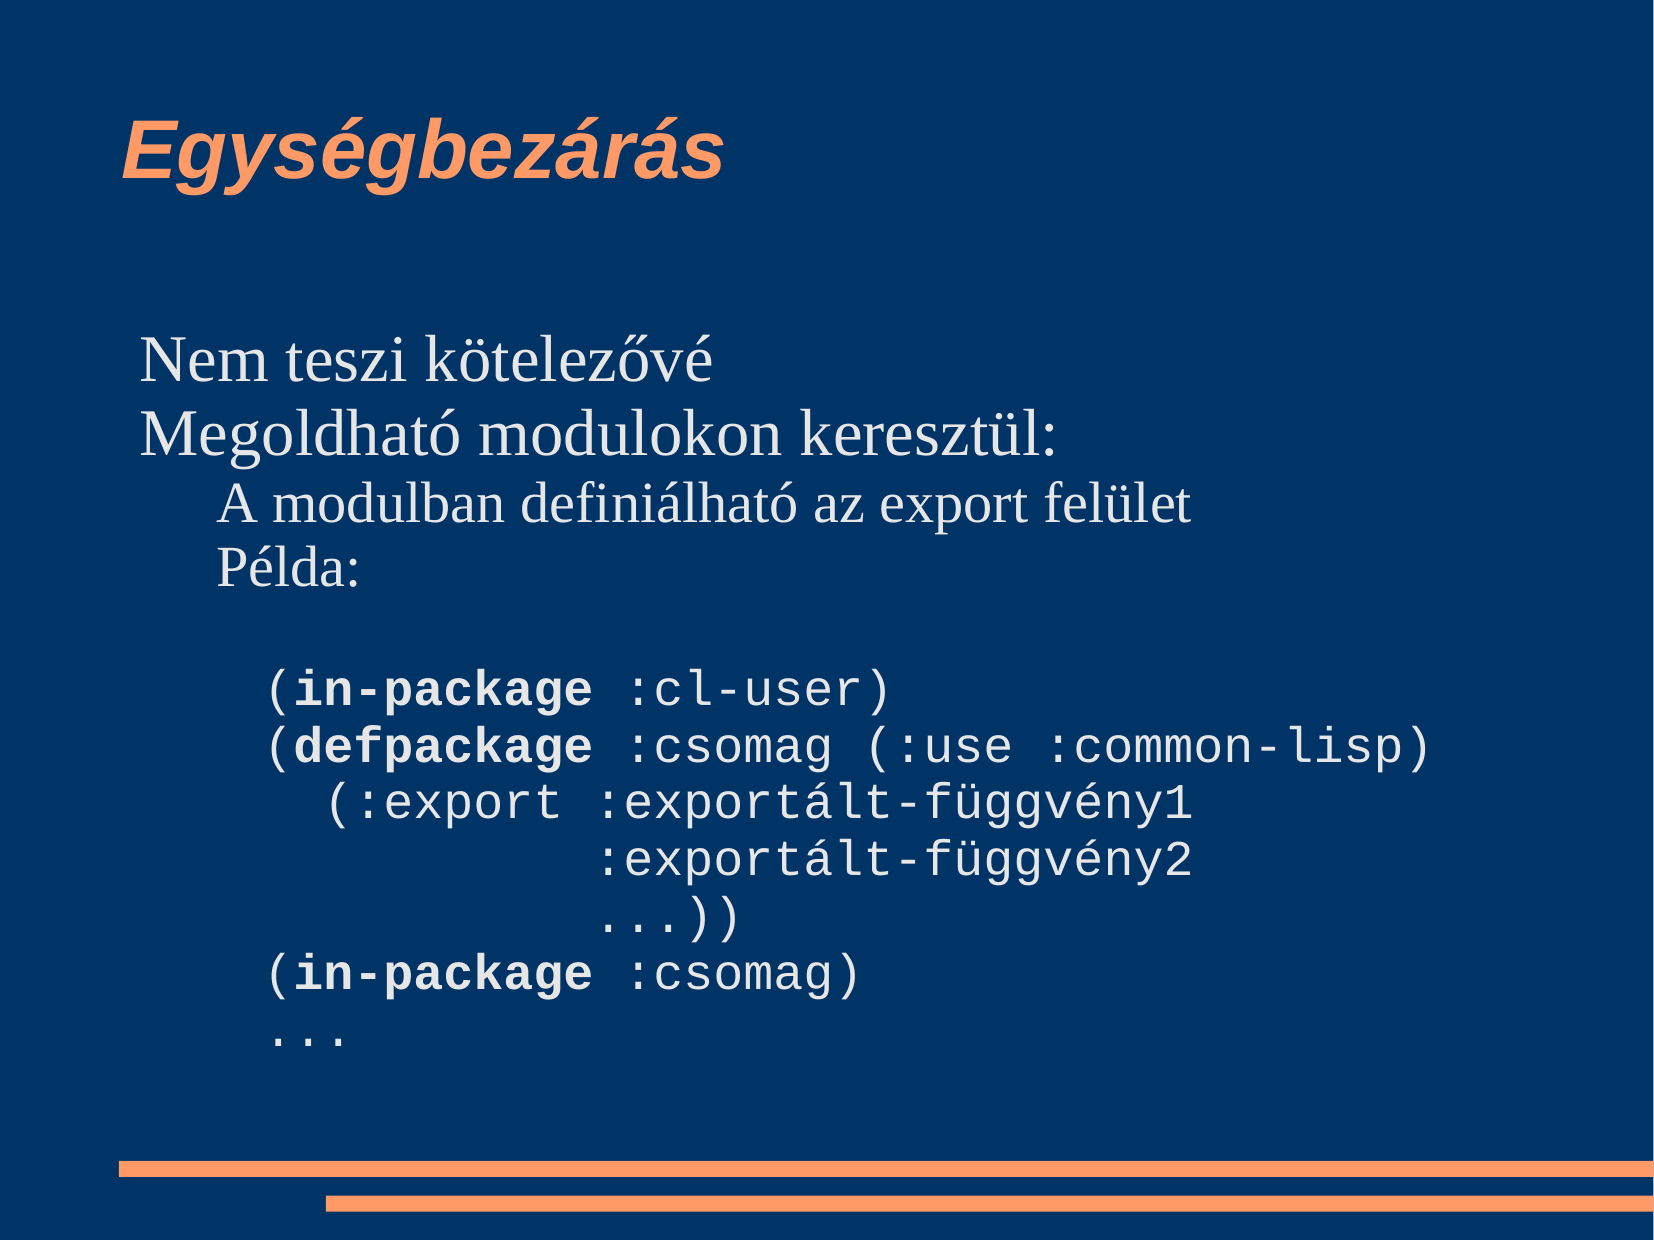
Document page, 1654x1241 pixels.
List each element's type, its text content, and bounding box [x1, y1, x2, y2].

title Egységbezárás [121, 53, 1534, 247]
list Nem teszi kötelezővé Megoldható modulokon keresztül: A modulban definiálható az export felület Példa: (in-package :cl-user) (defpackage :csomag (:use :common-lisp) (:export :exportált-függvény1 :exportált-függvény2 ...)) (in-package :csomag) ... [121, 322, 1561, 1118]
